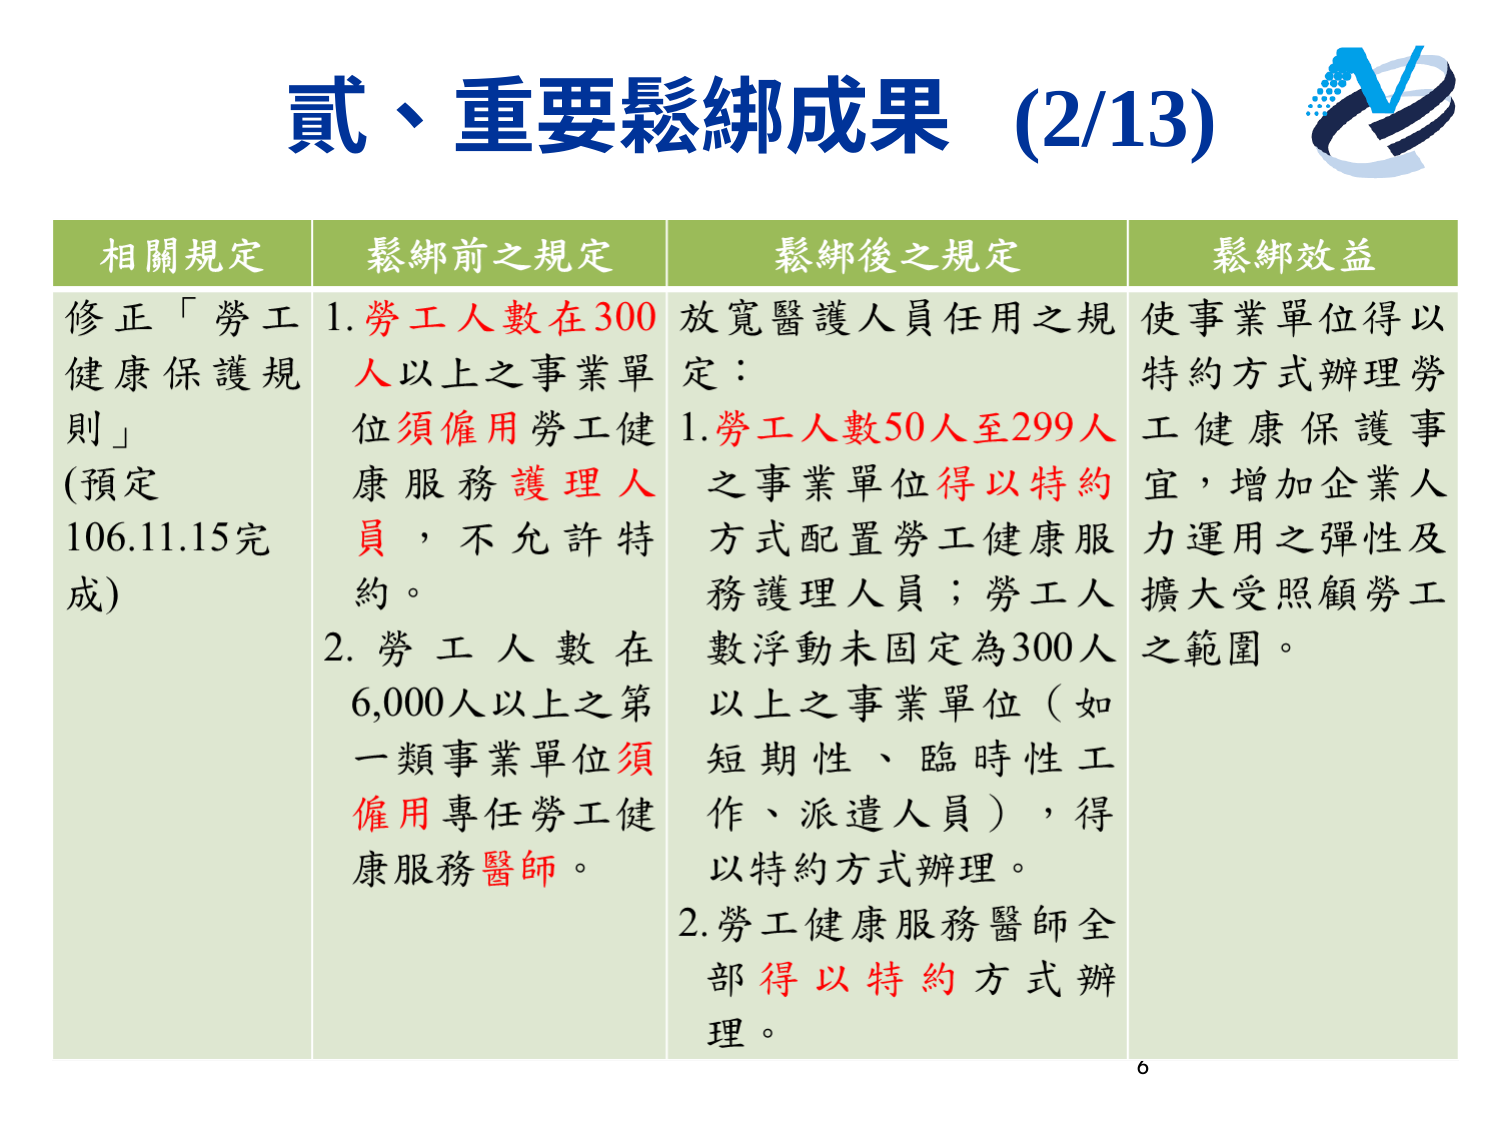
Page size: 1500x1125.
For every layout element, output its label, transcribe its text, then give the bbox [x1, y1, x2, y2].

picture [52, 216, 1459, 1082]
text_box 6 [1121, 1035, 1472, 1095]
title 貳、重要鬆綁成果 (2/13) [76, 19, 1427, 207]
